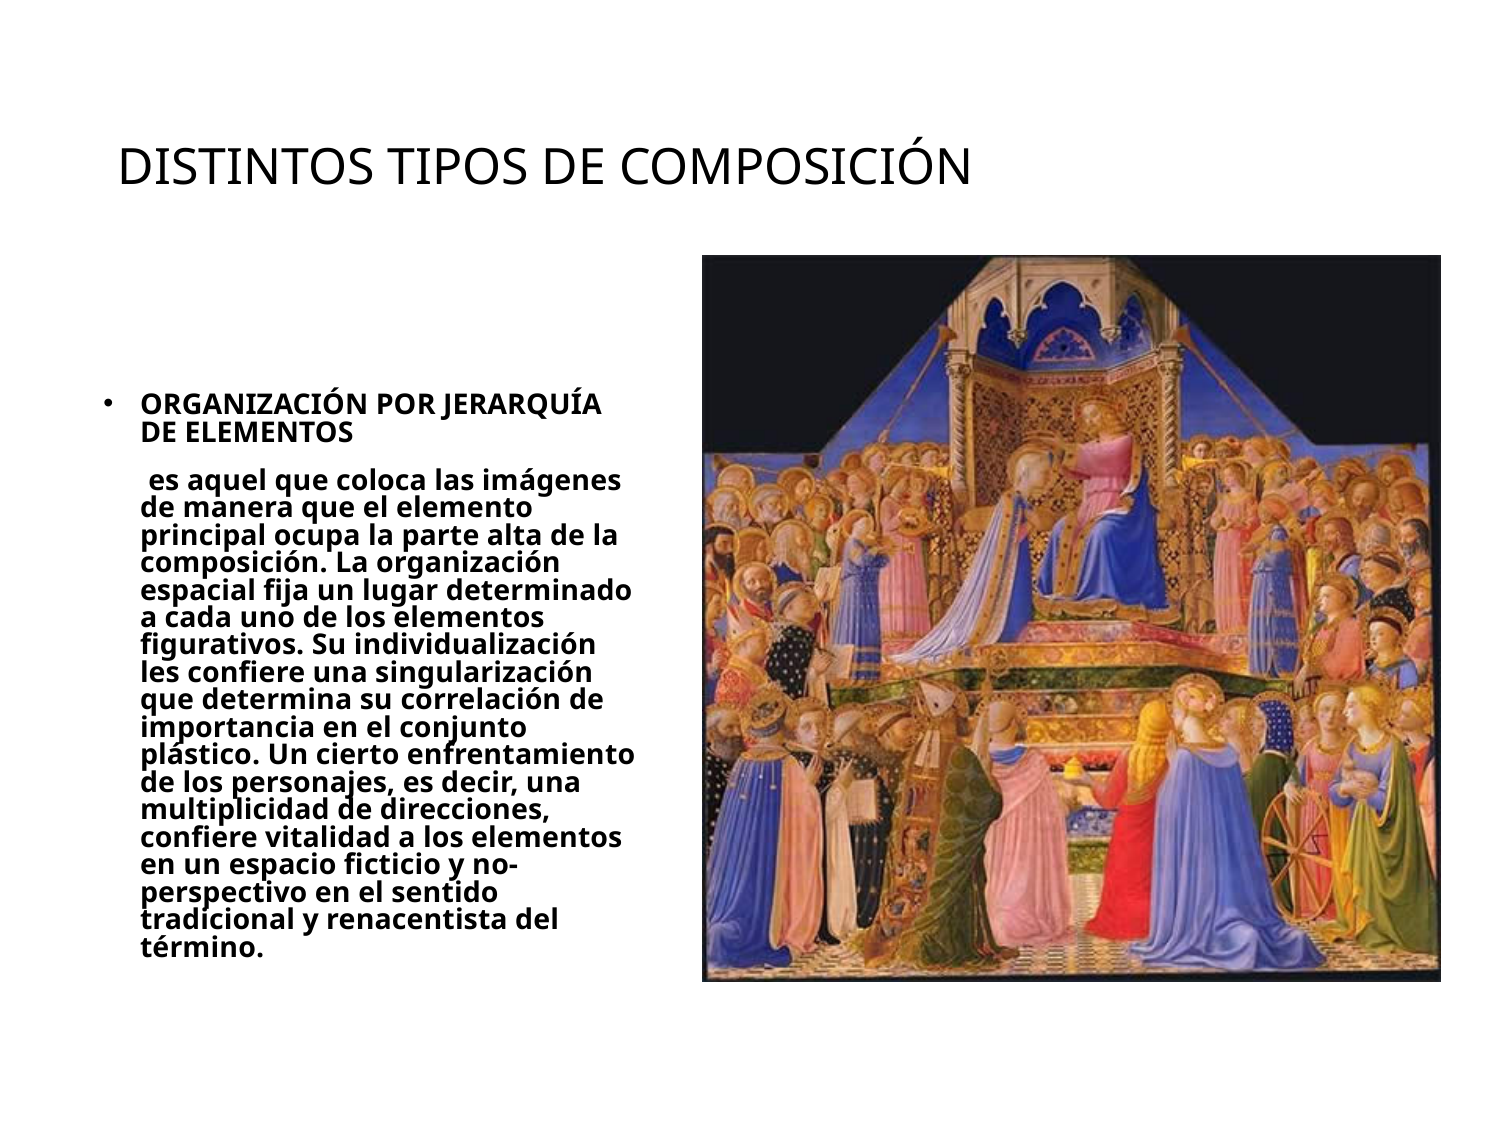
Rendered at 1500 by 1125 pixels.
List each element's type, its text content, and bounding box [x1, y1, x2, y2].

text_box ORGANIZACIÓN POR JERARQUÍA DE ELEMENTOS es aquel que coloca las imágenes de manera que el elemento principal ocupa la parte alta de la composición. La organización espacial fija un lugar determinado a cada uno de los elementos figurativos. Su individualización les confiere una singularización que determina su correlación de importancia en el conjunto plástico. Un cierto enfrentamiento de los personajes, es decir, una multiplicidad de direcciones, confiere vitalidad a los elementos en un espacio ficticio y no-perspectivo en el sentido tradicional y renacentista del término. [88, 231, 656, 975]
picture [702, 255, 1441, 982]
text_box DISTINTOS TIPOS DE COMPOSICIÓN [103, 59, 1397, 278]
